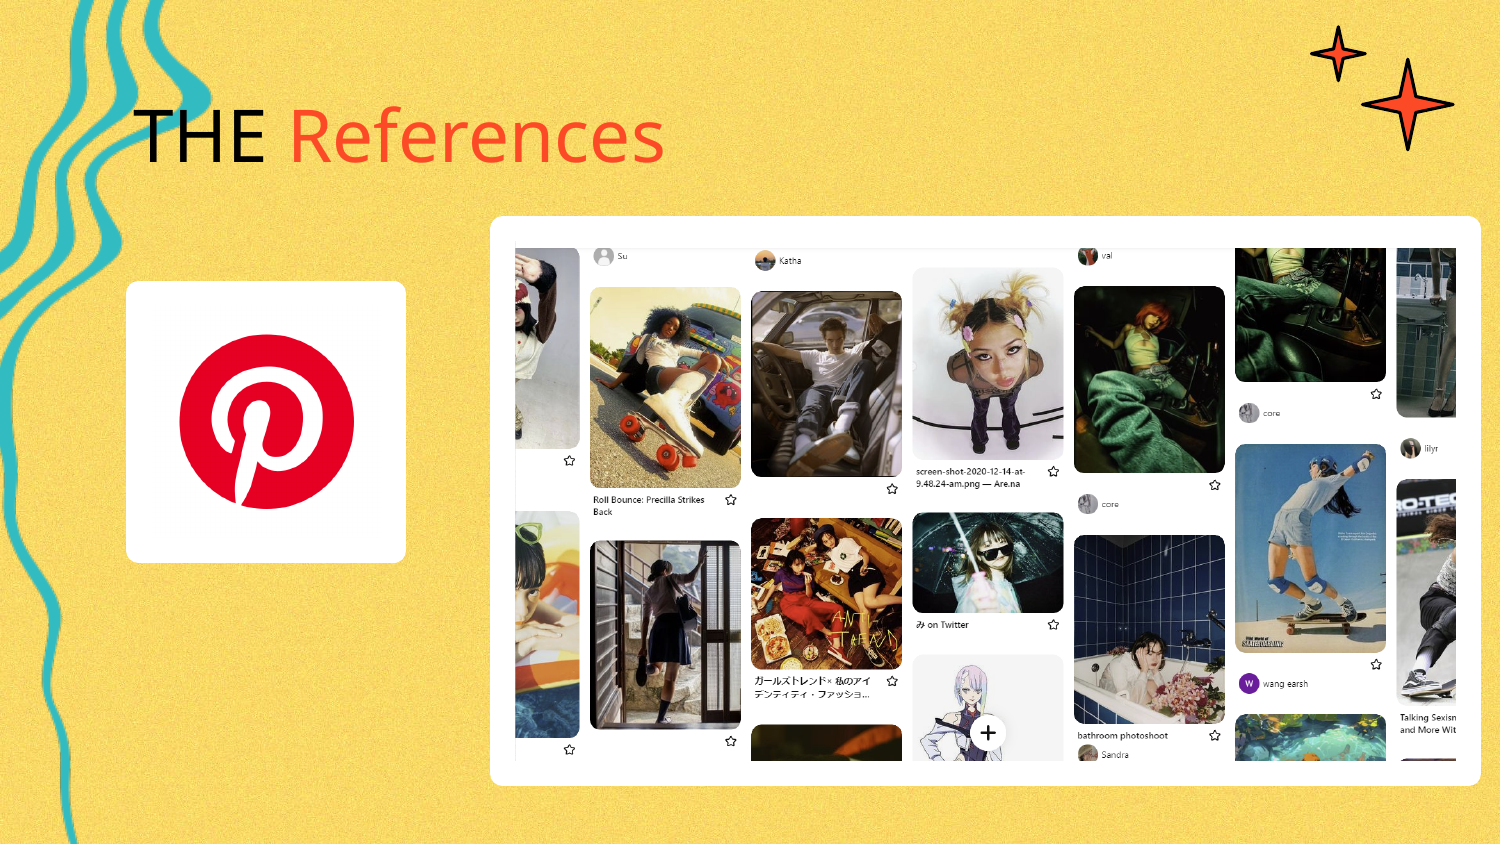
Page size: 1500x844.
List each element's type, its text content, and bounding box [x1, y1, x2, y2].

picture [0, 0, 1500, 844]
title THE References [118, 86, 1382, 180]
